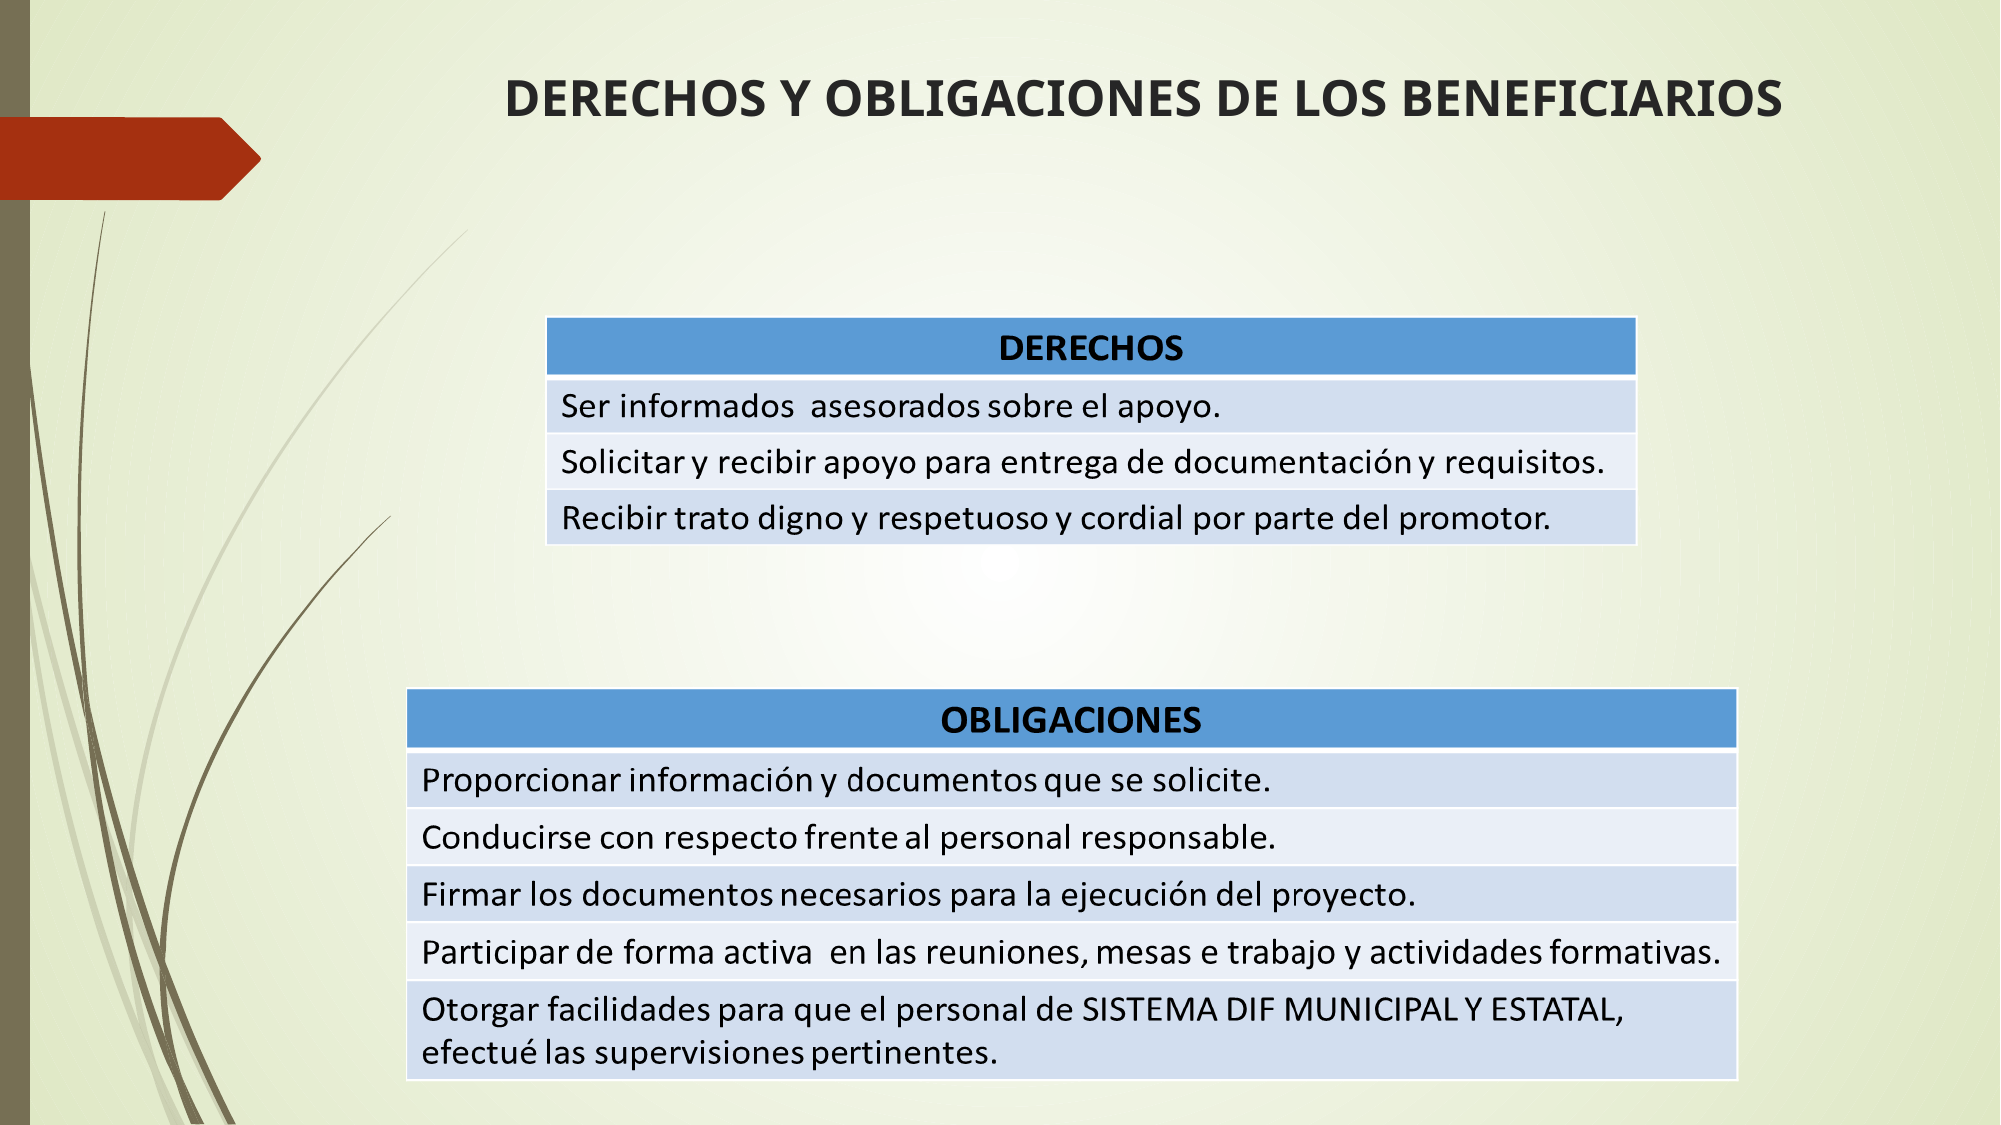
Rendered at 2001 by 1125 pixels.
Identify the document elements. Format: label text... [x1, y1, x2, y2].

picture [545, 312, 1639, 558]
picture [406, 683, 1740, 1094]
title DERECHOS Y OBLIGACIONES DE LOS BENEFICIARIOS [425, 59, 1888, 313]
